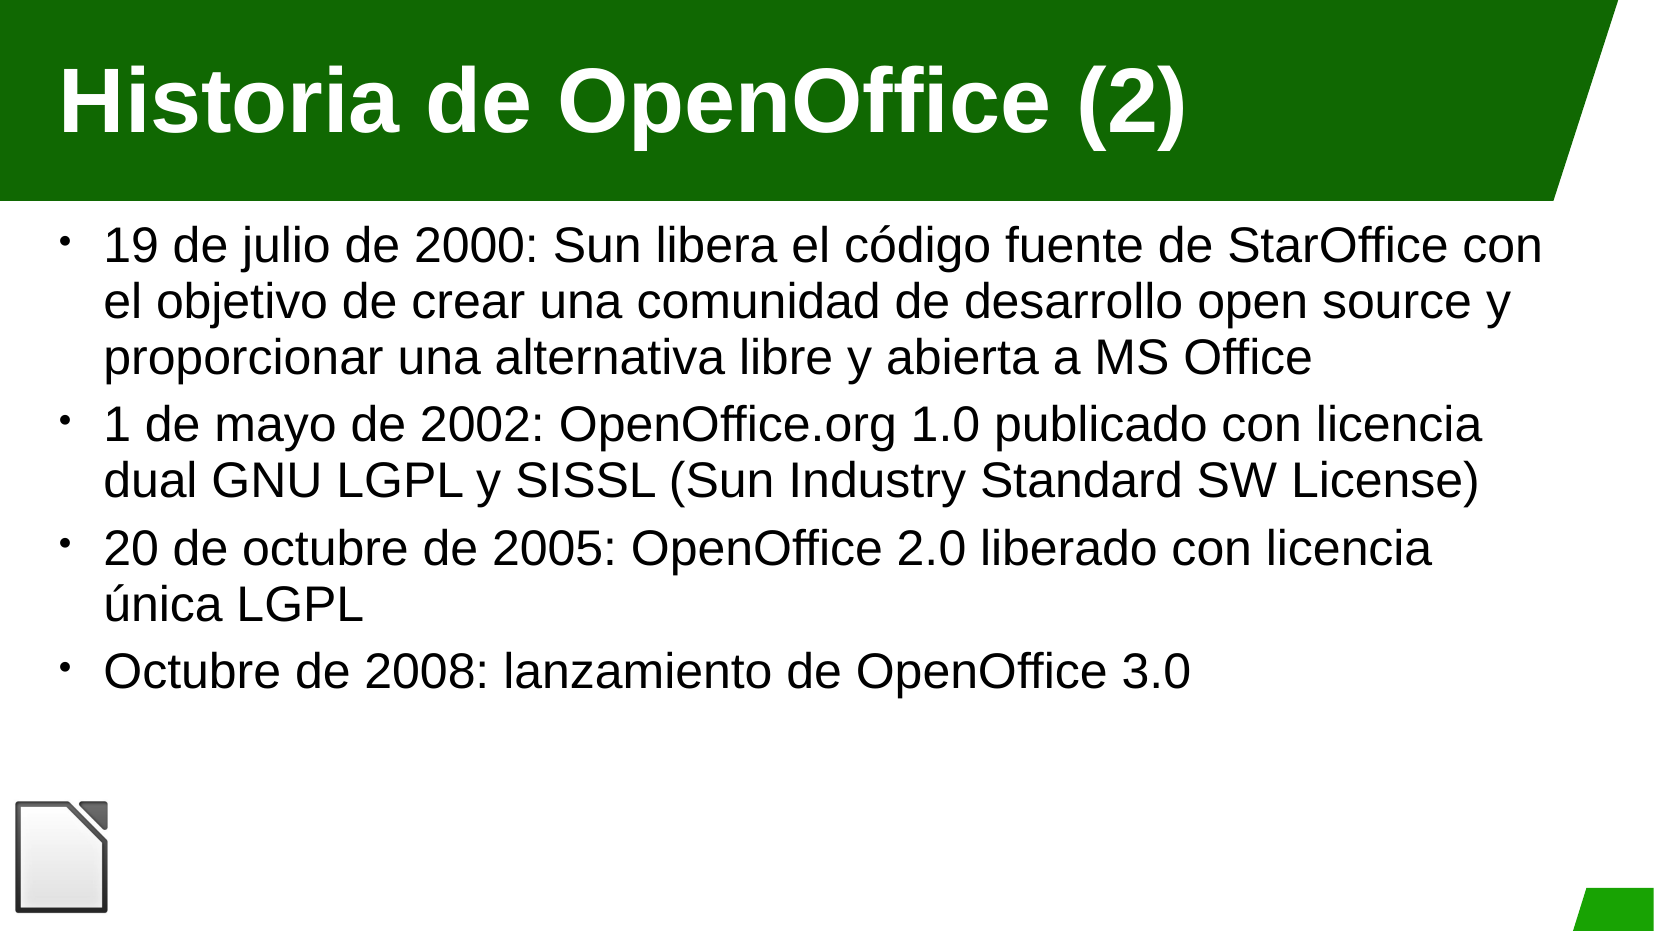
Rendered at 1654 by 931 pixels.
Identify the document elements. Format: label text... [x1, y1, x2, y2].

list 19 de julio de 2000: Sun libera el código fuente de StarOffice con el objetivo de crear una comunidad de desarrollo open source y proporcionar una alternativa libre y abierta a MS Office 1 de mayo de 2002: OpenOffice.org 1.0 publicado con licencia dual GNU LGPL y SISSL (Sun Industry Standard SW License) 20 de octubre de 2005: OpenOffice 2.0 liberado con licencia única LGPL Octubre de 2008: lanzamiento de OpenOffice 3.0 [59, 217, 1548, 886]
title Historia de OpenOffice (2) [59, 13, 1548, 189]
picture [12, 798, 111, 917]
